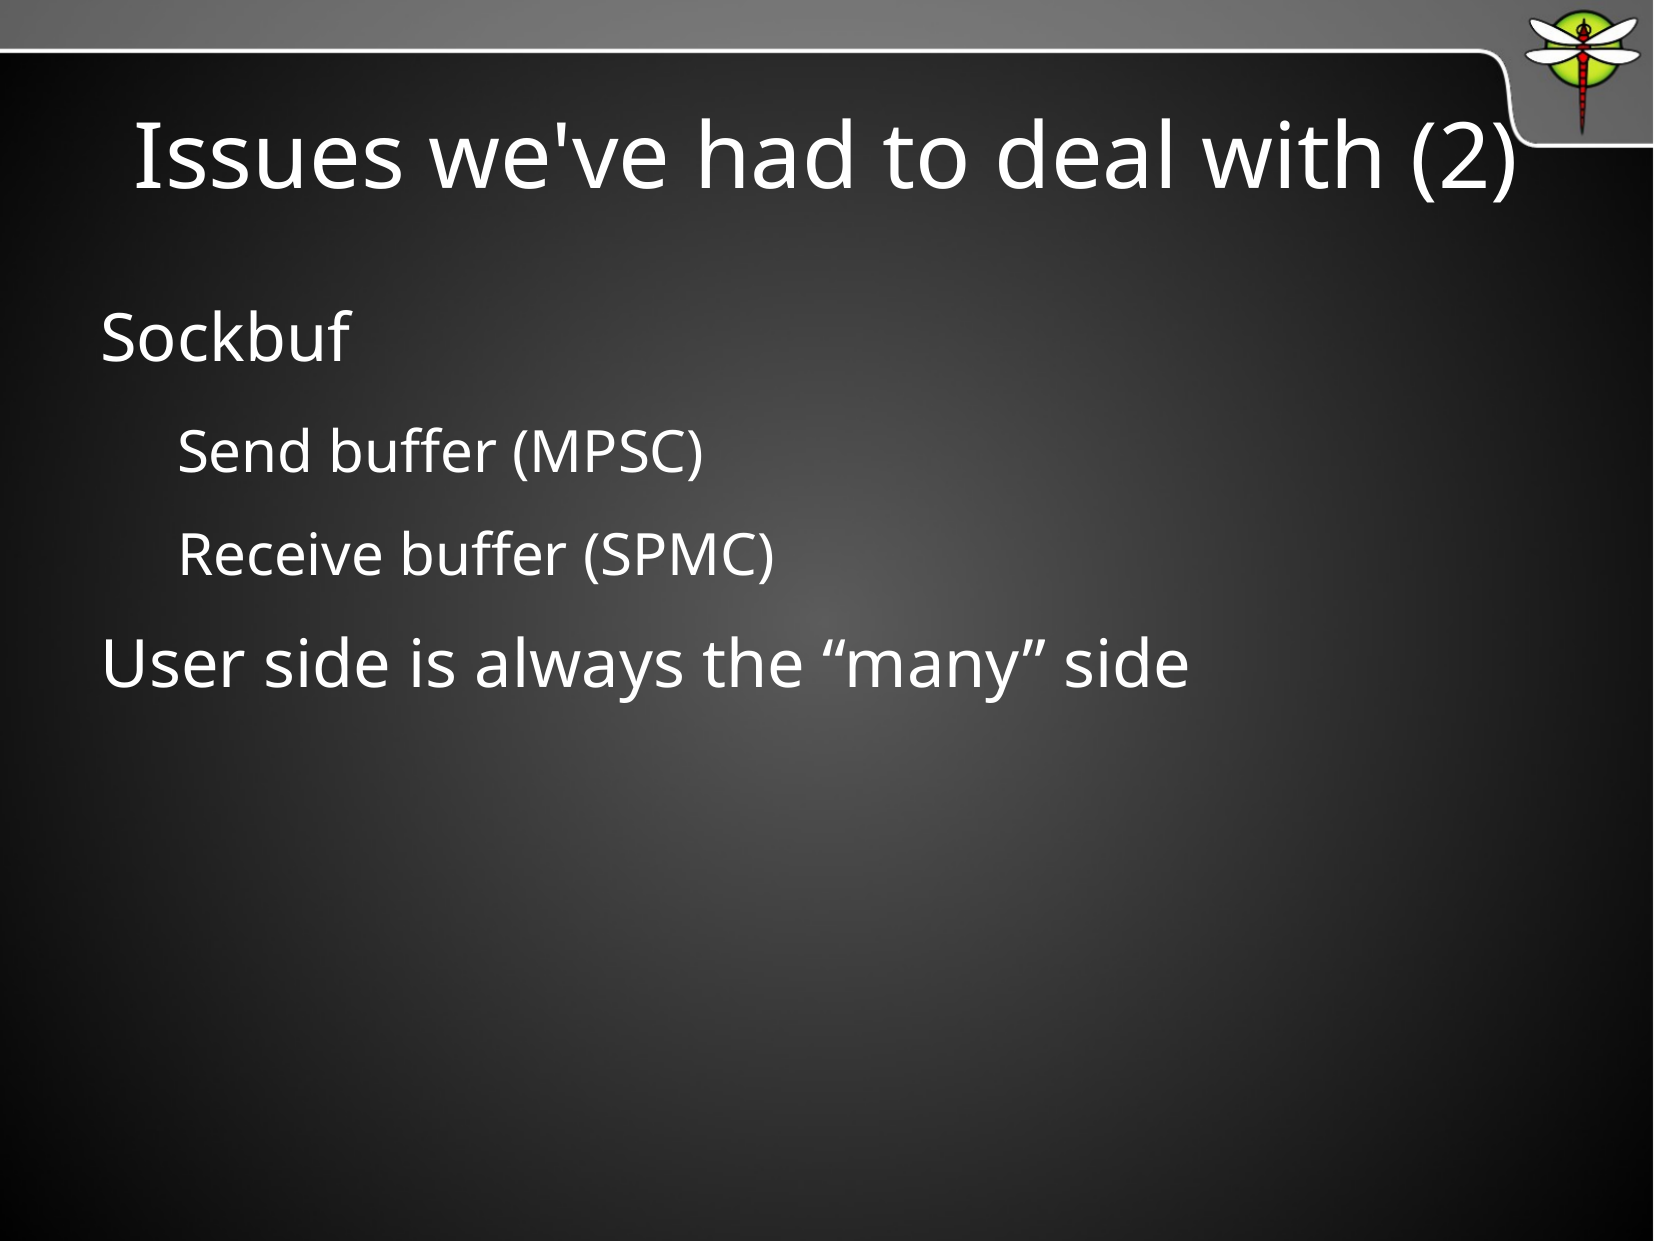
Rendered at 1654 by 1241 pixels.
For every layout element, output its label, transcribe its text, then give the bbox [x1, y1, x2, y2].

list Sockbuf Send buffer (MPSC) Receive buffer (SPMC) User side is always the “many” side [82, 290, 1571, 1094]
picture [0, 0, 1654, 1241]
title Issues we've had to deal with (2) [82, 49, 1571, 257]
